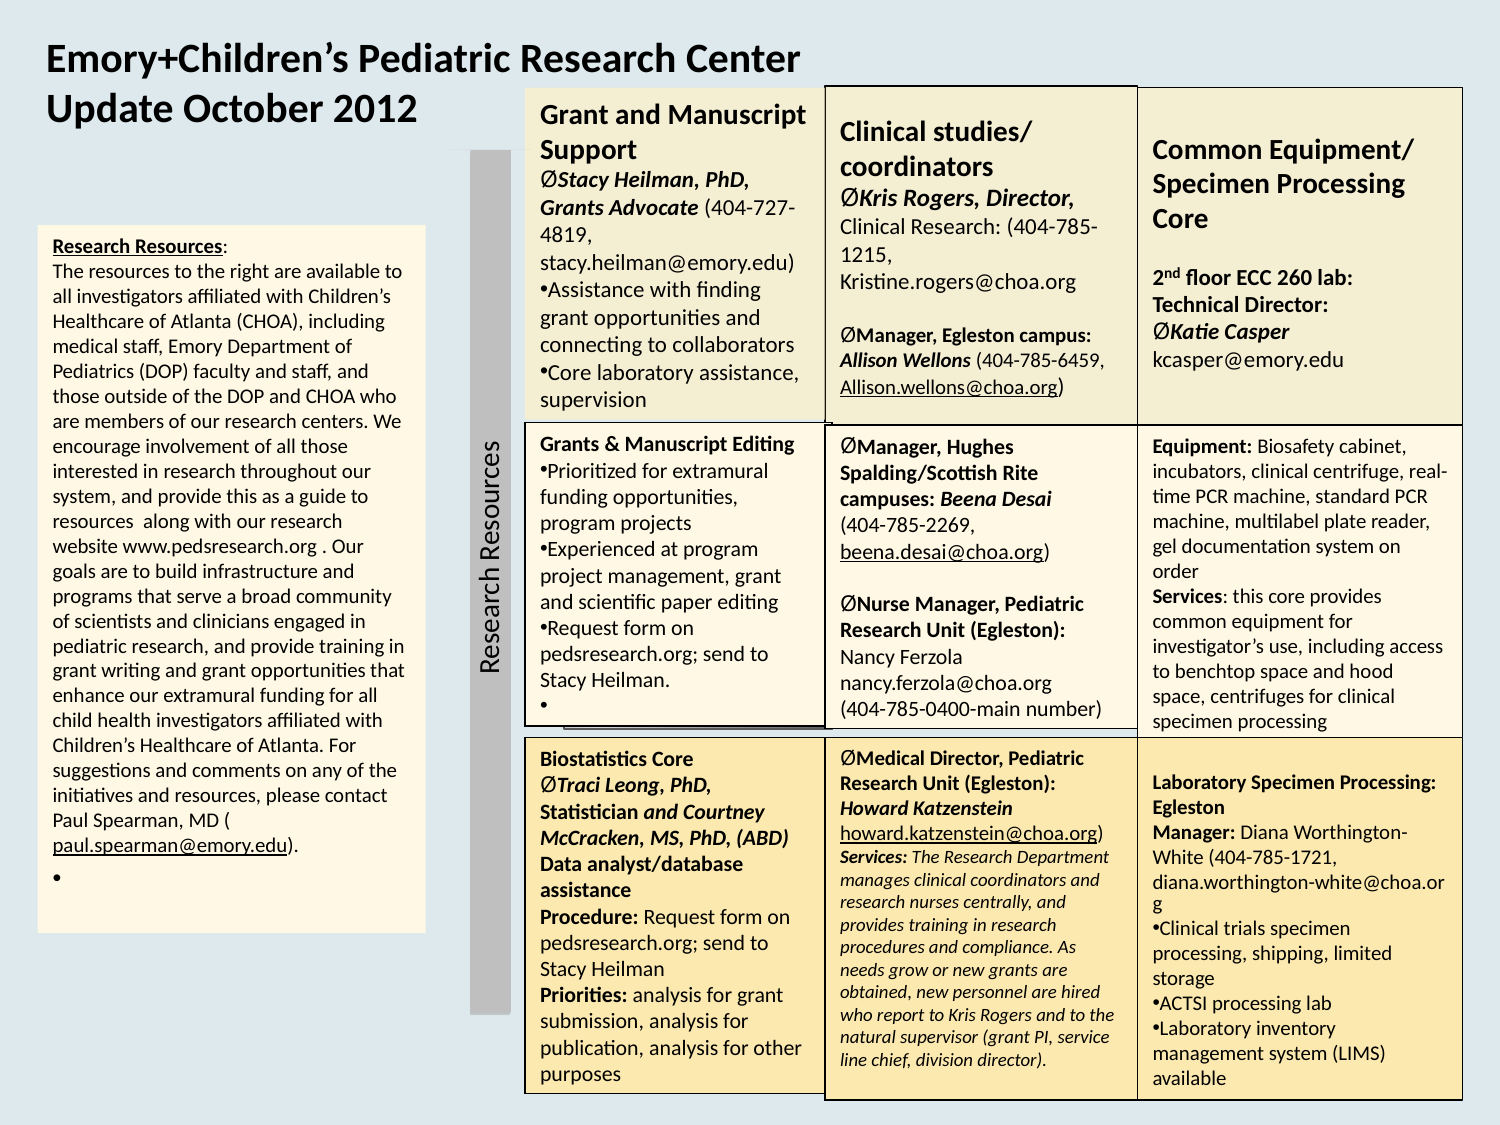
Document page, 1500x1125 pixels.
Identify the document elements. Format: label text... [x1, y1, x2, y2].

text_box Equipment: Biosafety cabinet, incubators, clinical centrifuge, real-time PCR machine, standard PCR machine, multilabel plate reader, gel documentation system on order Services: this core provides common equipment for investigator’s use, including access to benchtop space and hood space, centrifuges for clinical specimen processing [1137, 425, 1463, 737]
text_box Biostatistics Core Traci Leong, PhD, Statistician and Courtney McCracken, MS, PhD, (ABD) Data analyst/database assistance Procedure: Request form on pedsresearch.org; send to Stacy Heilman Priorities: analysis for grant submission, analysis for publication, analysis for other purposes [525, 737, 825, 1093]
text_box [450, 149, 532, 399]
text_box Medical Director, Pediatric Research Unit (Egleston): Howard Katzenstein howard.katzenstein@choa.org) Services: The Research Department manages clinical coordinators and research nurses centrally, and provides training in research procedures and compliance. As needs grow or new grants are obtained, new personnel are hired who report to Kris Rogers and to the natural supervisor (grant PI, service line chief, division director). [825, 737, 1137, 1100]
text_box Grants & Manuscript Editing Prioritized for extramural funding opportunities, program projects Experienced at program project management, grant and scientific paper editing Request form on pedsresearch.org; send to Stacy Heilman. [525, 423, 832, 726]
text_box Clinical studies/ coordinators Kris Rogers, Director, Clinical Research: (404-785-1215, Kristine.rogers@choa.org Manager, Egleston campus: Allison Wellons (404-785-6459, Allison.wellons@choa.org) [825, 86, 1138, 425]
text_box Research Resources [462, 399, 514, 690]
text_box Common Equipment/ Specimen Processing Core 2nd floor ECC 260 lab: Technical Director: Katie Casper kcasper@emory.edu [1137, 87, 1463, 425]
text_box Grant and Manuscript Support Stacy Heilman, PhD, Grants Advocate (404-727-4819, stacy.heilman@emory.edu) Assistance with finding grant opportunities and connecting to collaborators Core laboratory assistance, supervision [525, 88, 825, 420]
text_box Manager, Hughes Spalding/Scottish Rite campuses: Beena Desai (404-785-2269, beena.desai@choa.org) Nurse Manager, Pediatric Research Unit (Egleston): Nancy Ferzola nancy.ferzola@choa.org (404-785-0400-main number) [825, 425, 1137, 729]
text_box [470, 690, 511, 1013]
text_box Emory+Children’s Pediatric Research Center Update October 2012 [31, 22, 863, 140]
text_box Research Resources: The resources to the right are available to all investigators affiliated with Children’s Healthcare of Atlanta (CHOA), including medical staff, Emory Department of Pediatrics (DOP) faculty and staff, and those outside of the DOP and CHOA who are members of our research centers. We encourage involvement of all those interested in research throughout our system, and provide this as a guide to resources along with our research website www.pedsresearch.org . Our goals are to build infrastructure and programs that serve a broad community of scientists and clinicians engaged in pediatric research, and provide training in grant writing and grant opportunities that enhance our extramural funding for all child health investigators affiliated with Children’s Healthcare of Atlanta. For suggestions and comments on any of the initiatives and resources, please contact Paul Spearman, MD (paul.spearman@emory.edu). [37, 224, 426, 933]
text_box Laboratory Specimen Processing: Egleston Manager: Diana Worthington-White (404-785-1721, diana.worthington-white@choa.org Clinical trials specimen processing, shipping, limited storage ACTSI processing lab Laboratory inventory management system (LIMS) available [1137, 737, 1463, 1100]
